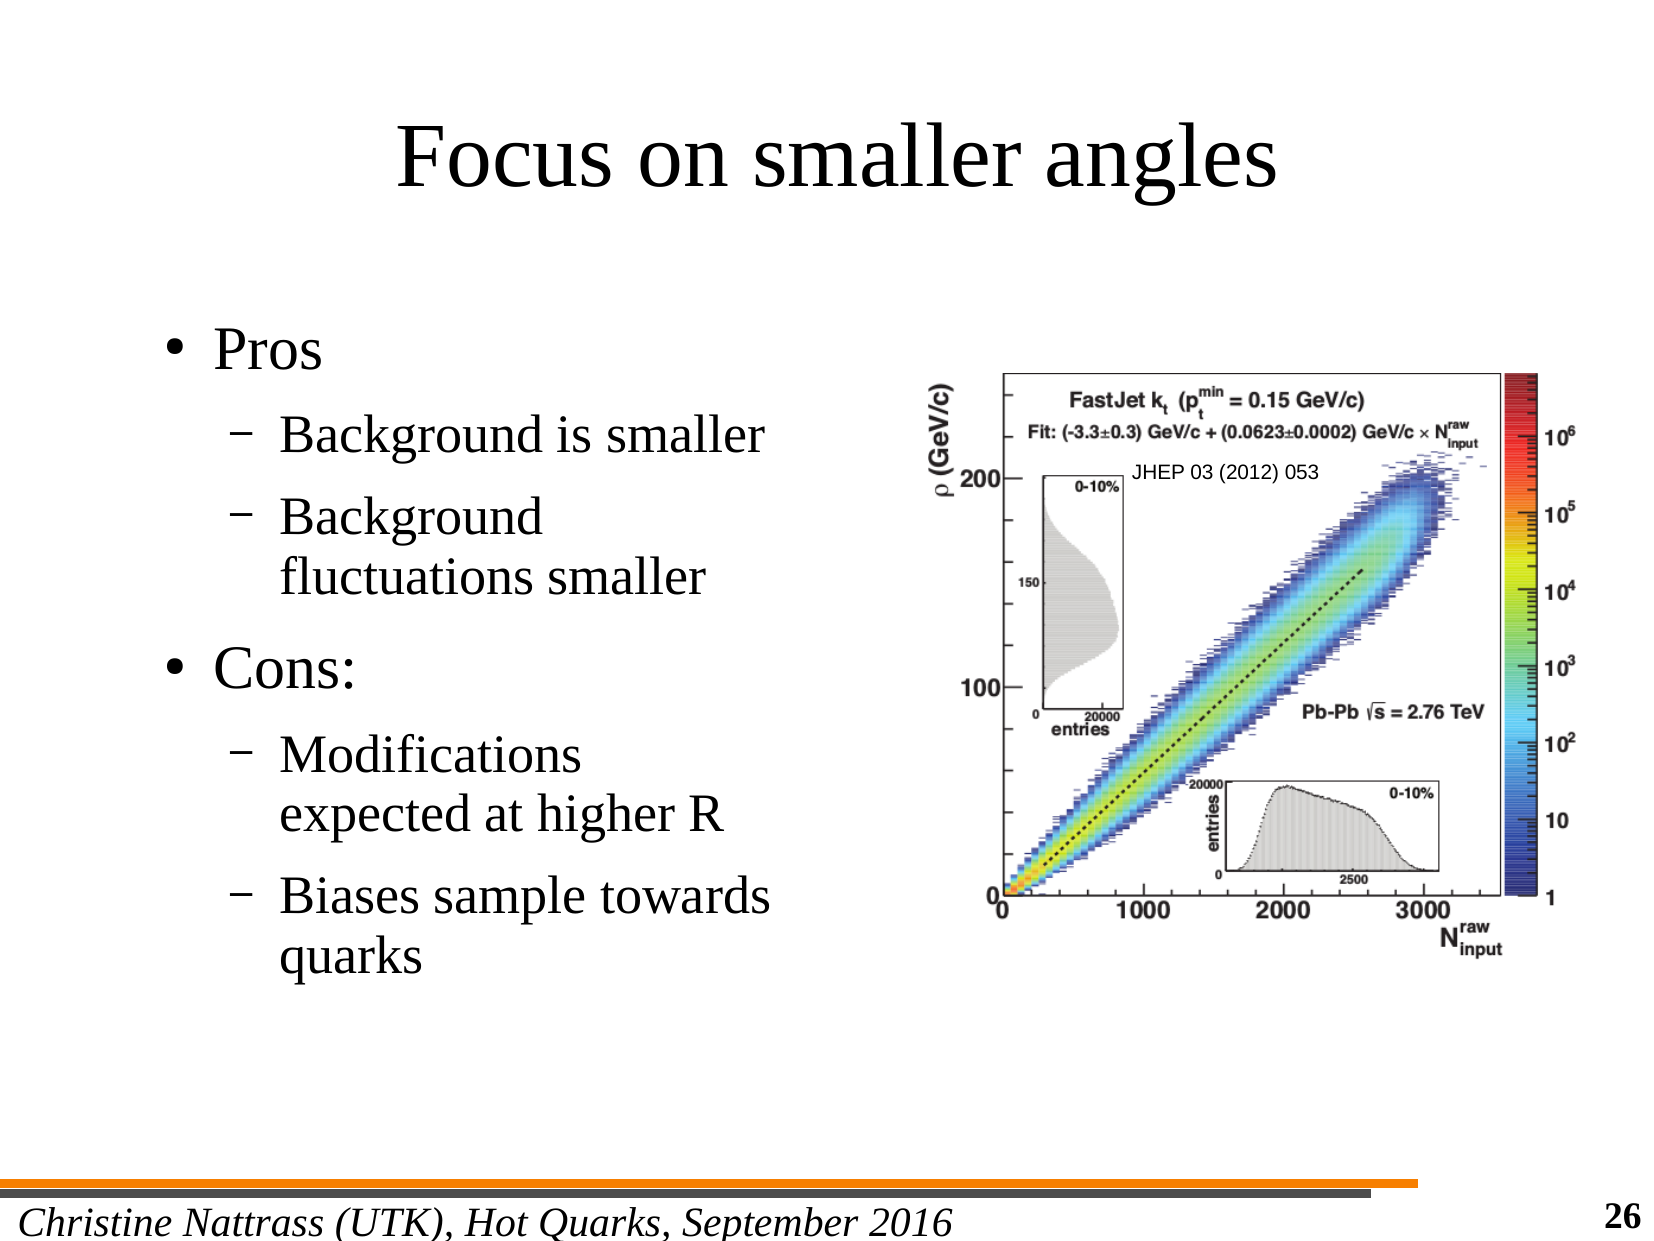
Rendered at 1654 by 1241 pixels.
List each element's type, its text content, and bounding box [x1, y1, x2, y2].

list Pros Background is smaller Background fluctuations smaller Cons: Modifications expected at higher R Biases sample towards quarks [147, 313, 772, 1034]
text_box JHEP 03 (2012) 053 [1117, 453, 1385, 501]
picture [928, 373, 1576, 960]
title Focus on smaller angles [350, 51, 1327, 259]
